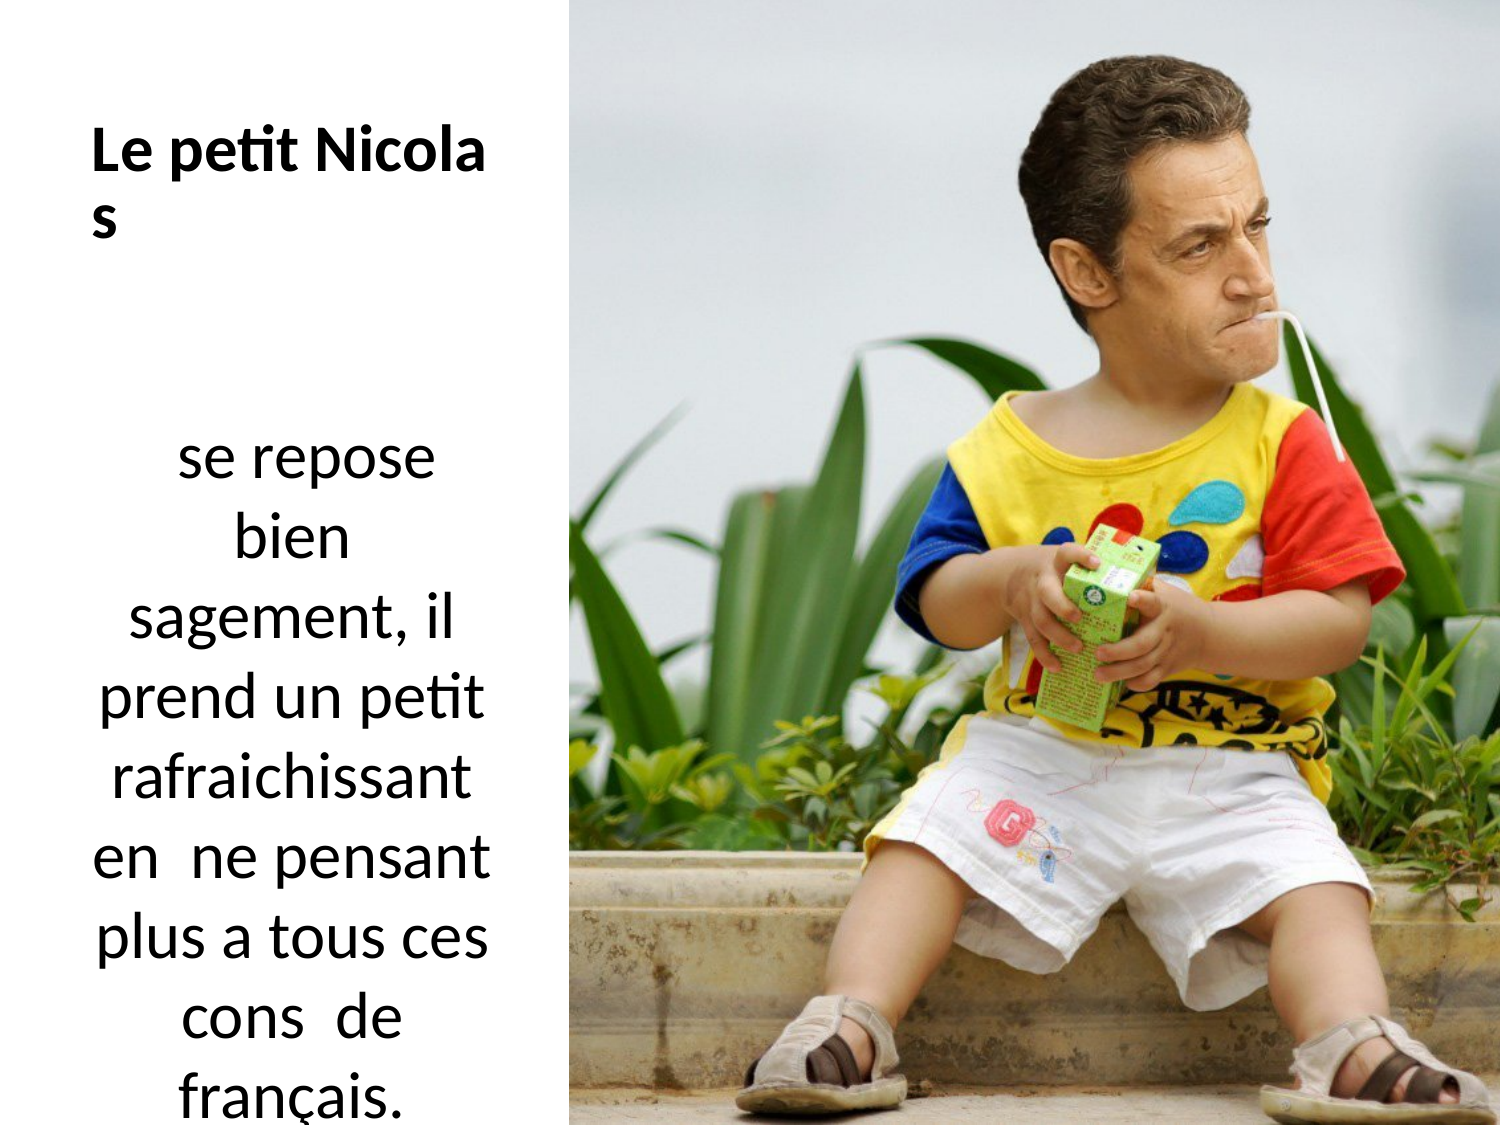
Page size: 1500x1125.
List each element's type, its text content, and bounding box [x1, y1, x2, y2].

picture [569, 0, 1500, 1125]
title Le petit Nicolas se repose bien sagement, il prend un petit rafraichissant en ne pensant plus a tous ces cons de français. [76, 0, 508, 1125]
